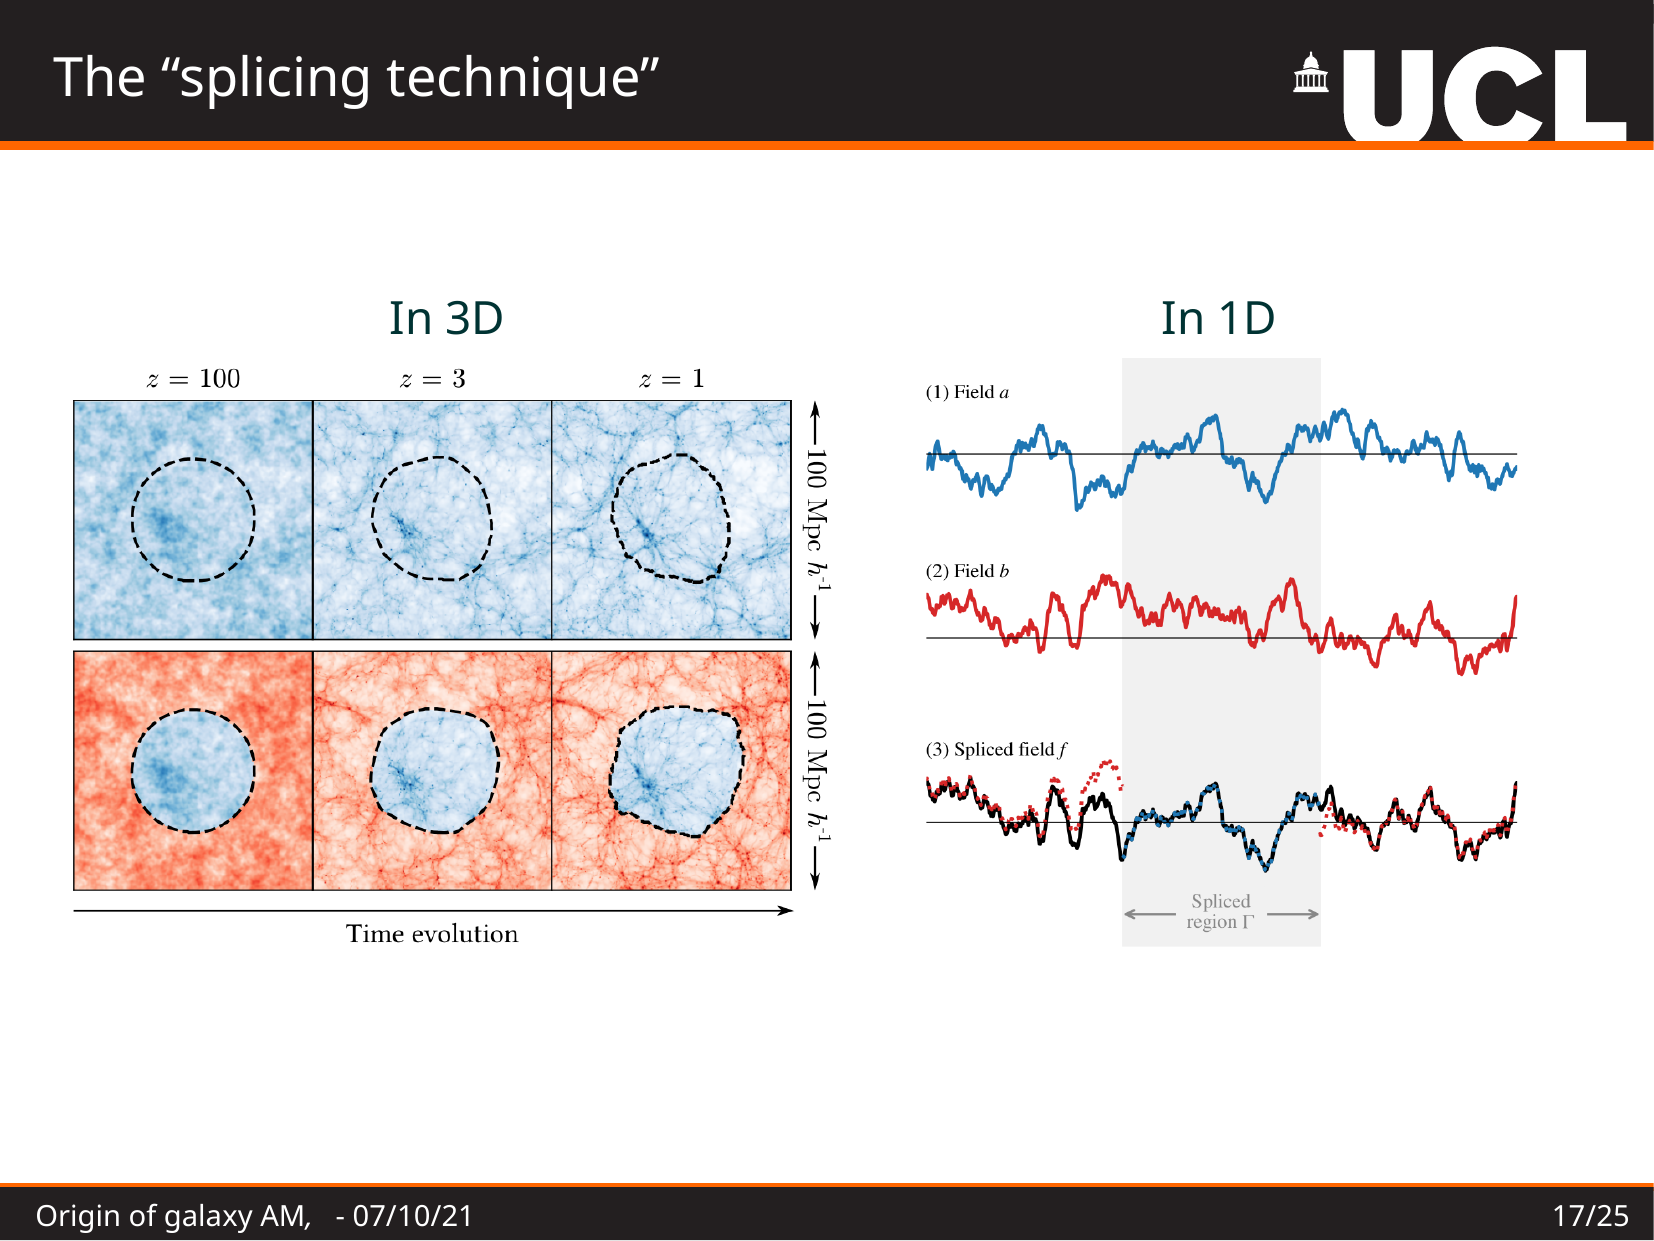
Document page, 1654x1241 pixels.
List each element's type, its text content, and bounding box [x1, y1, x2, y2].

text_box In 1D [1147, 283, 1281, 351]
title The “splicing technique” [0, 0, 1329, 152]
picture [44, 349, 839, 957]
text_box In 3D [375, 283, 509, 349]
picture [891, 358, 1536, 948]
